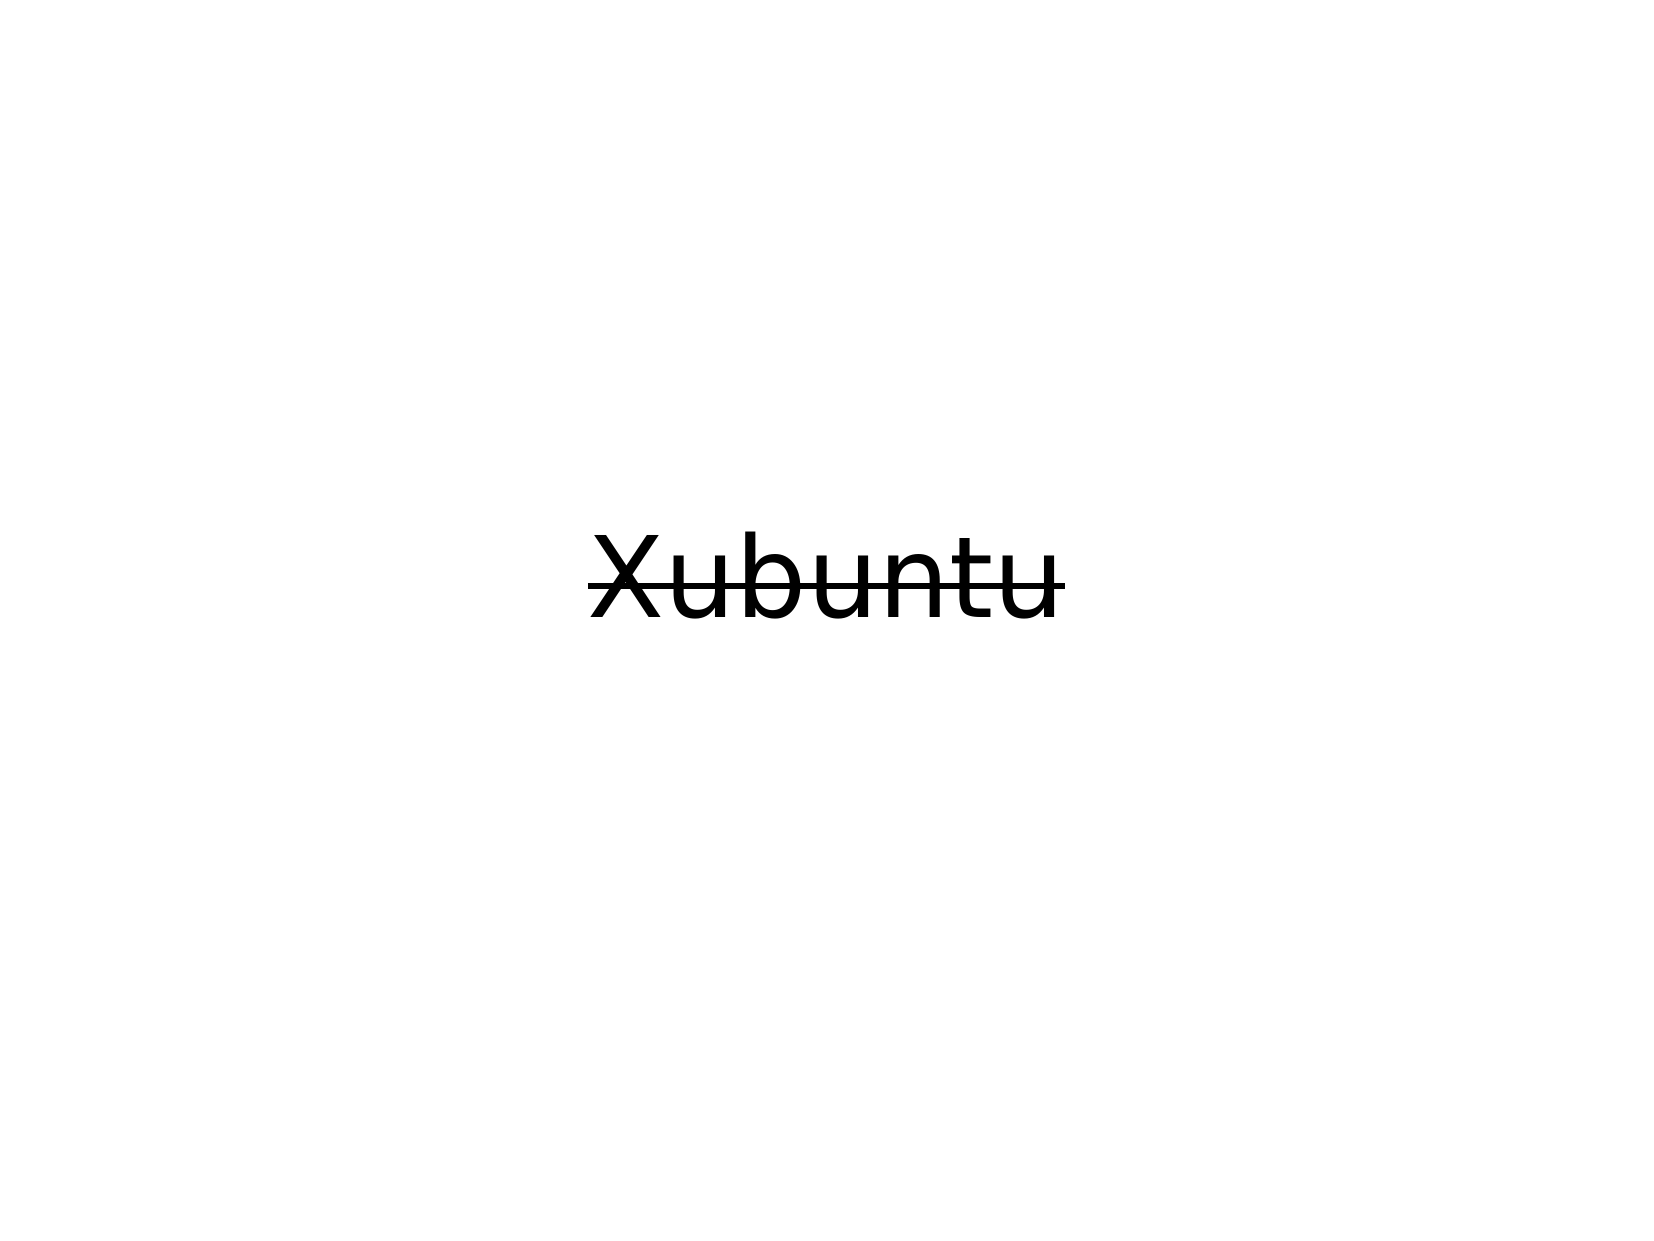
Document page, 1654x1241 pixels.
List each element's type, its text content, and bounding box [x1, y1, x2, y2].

subtitle Xubuntu [82, 49, 1571, 1109]
